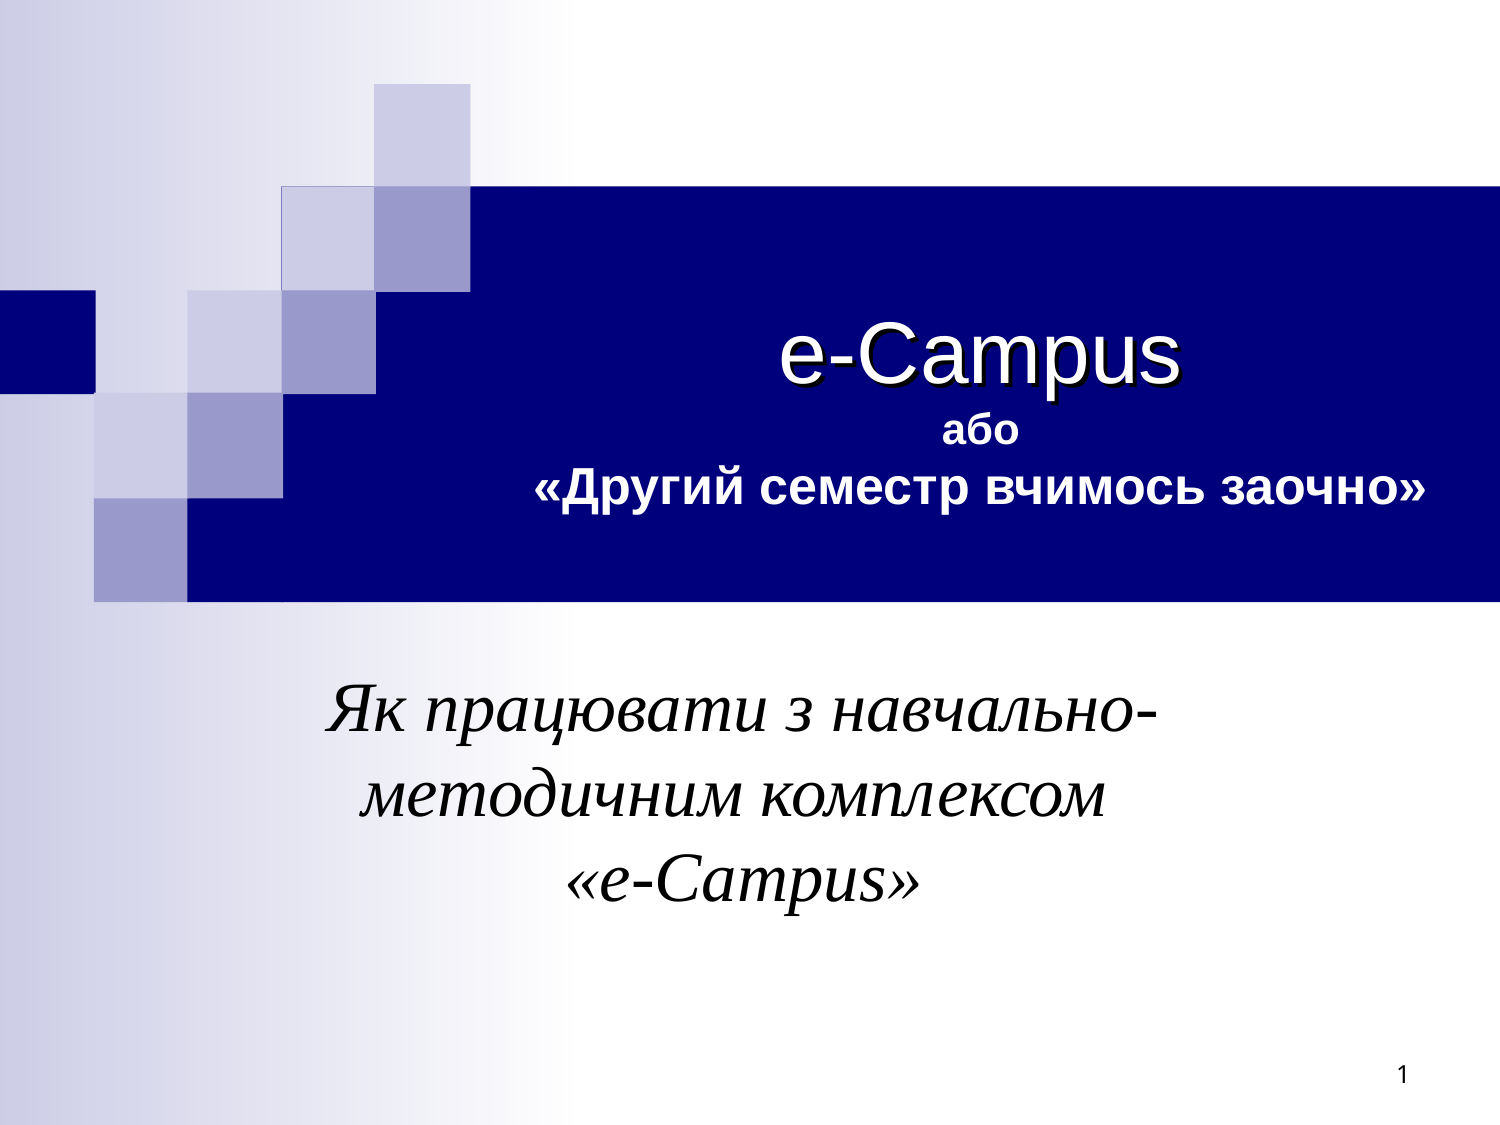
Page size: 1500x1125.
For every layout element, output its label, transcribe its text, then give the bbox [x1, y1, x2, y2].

subtitle Як працювати з навчально-методичним комплексом «e-Campus» [218, 653, 1269, 941]
title e-Сampus або «Другий семестр вчимось заочно» [487, 267, 1475, 544]
